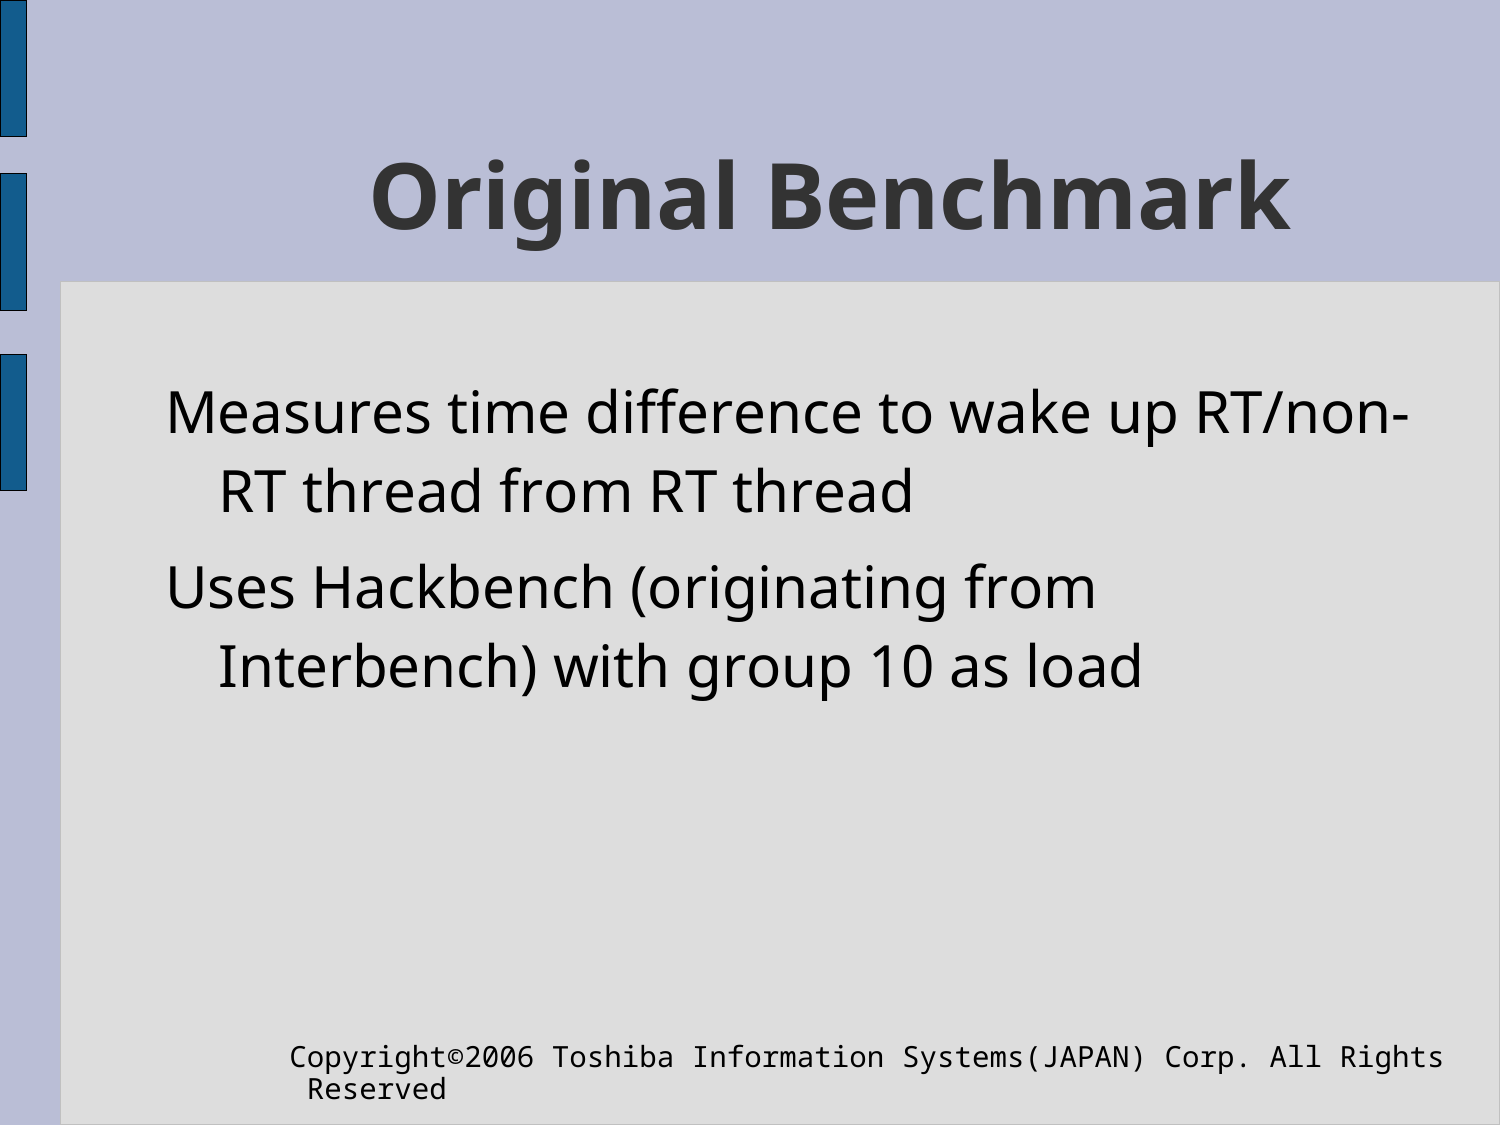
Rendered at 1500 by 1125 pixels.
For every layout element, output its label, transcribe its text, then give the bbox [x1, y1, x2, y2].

title Original Benchmark [225, 99, 1436, 288]
list Measures time difference to wake up RT/non-RT thread from RT thread Uses Hackbench (originating from Interbench) with group 10 as load [132, 363, 1439, 1000]
